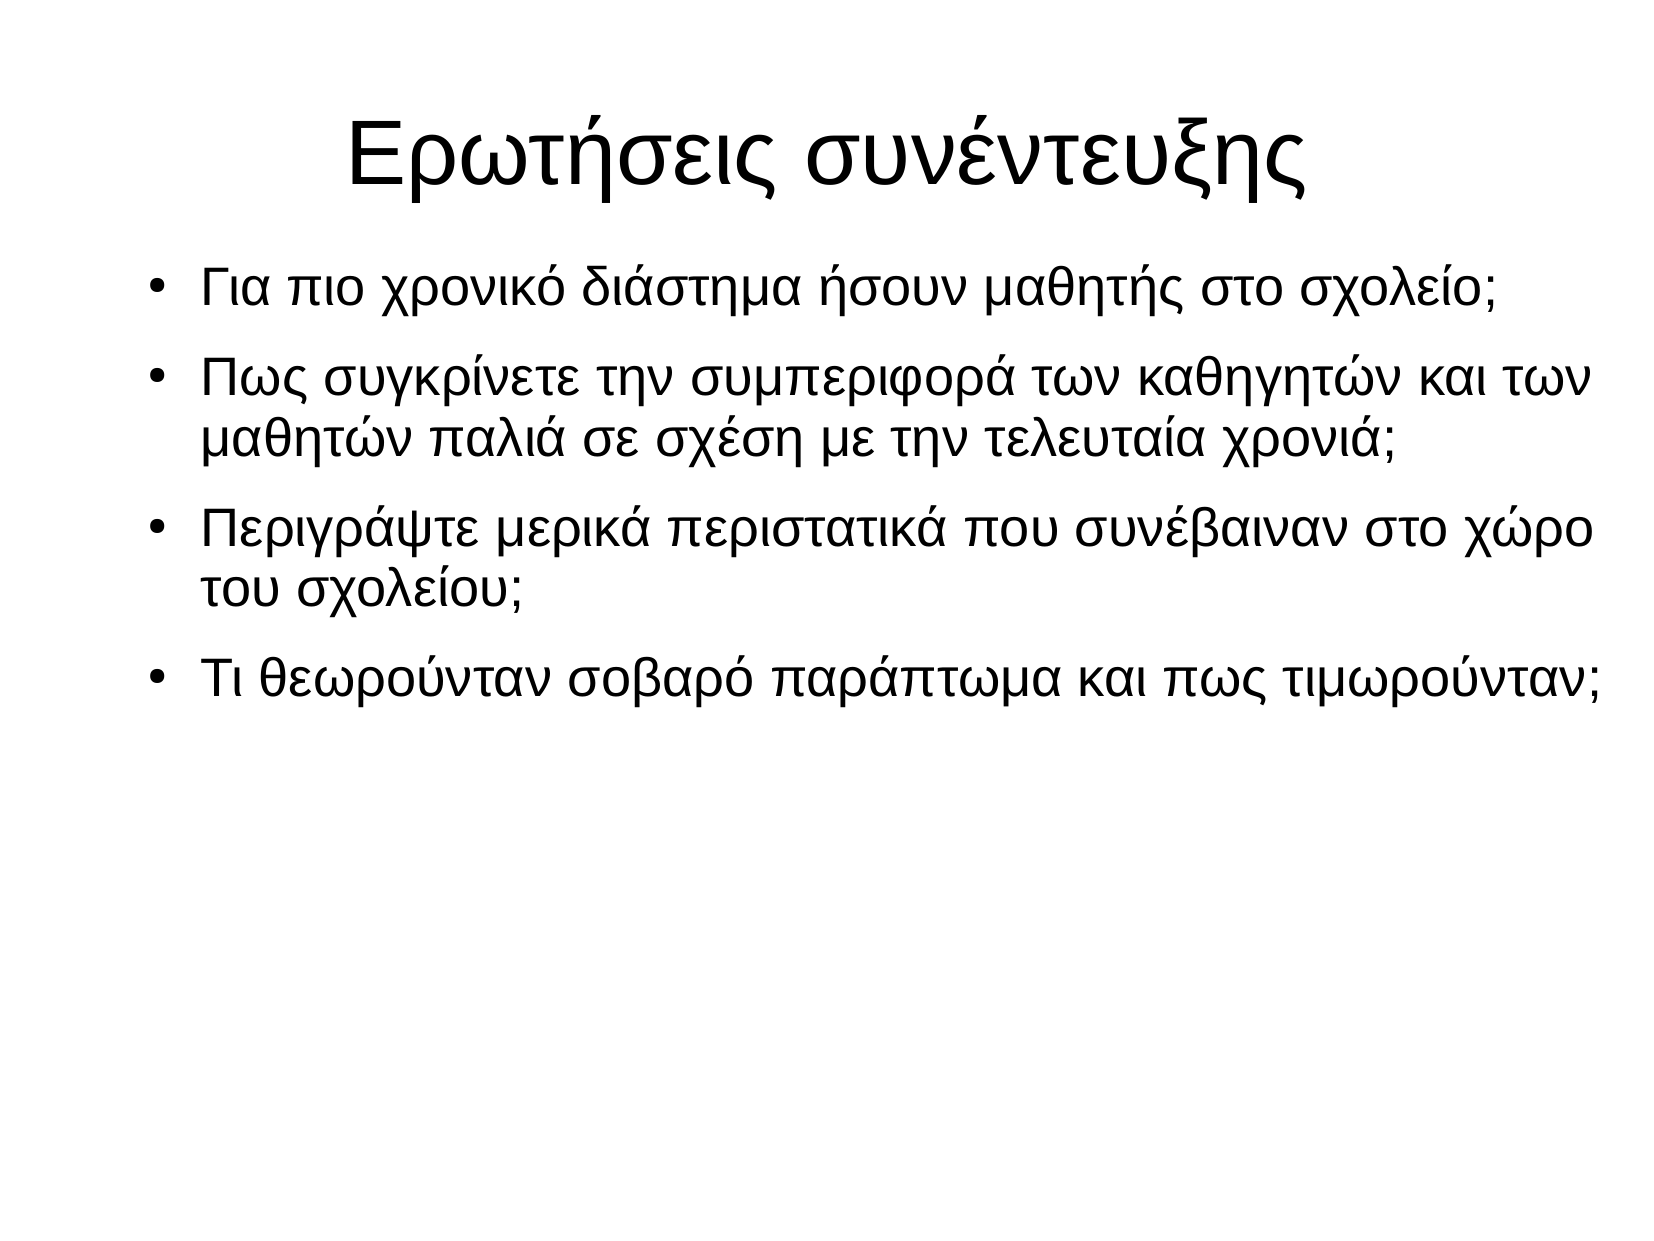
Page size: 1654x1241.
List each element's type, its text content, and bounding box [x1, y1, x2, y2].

title Ερωτήσεις συνέντευξης [82, 49, 1571, 257]
list Για πιο χρονικό διάστημα ήσουν μαθητής στο σχολείο; Πως συγκρίνετε την συμπεριφορά των καθηγητών και των μαθητών παλιά σε σχέση με την τελευταία χρονιά; Περιγράψτε μερικά περιστατικά που συνέβαιναν στο χώρο του σχολείου; Τι θεωρούνταν σοβαρό παράπτωμα και πως τιμωρούνταν; [129, 256, 1619, 976]
